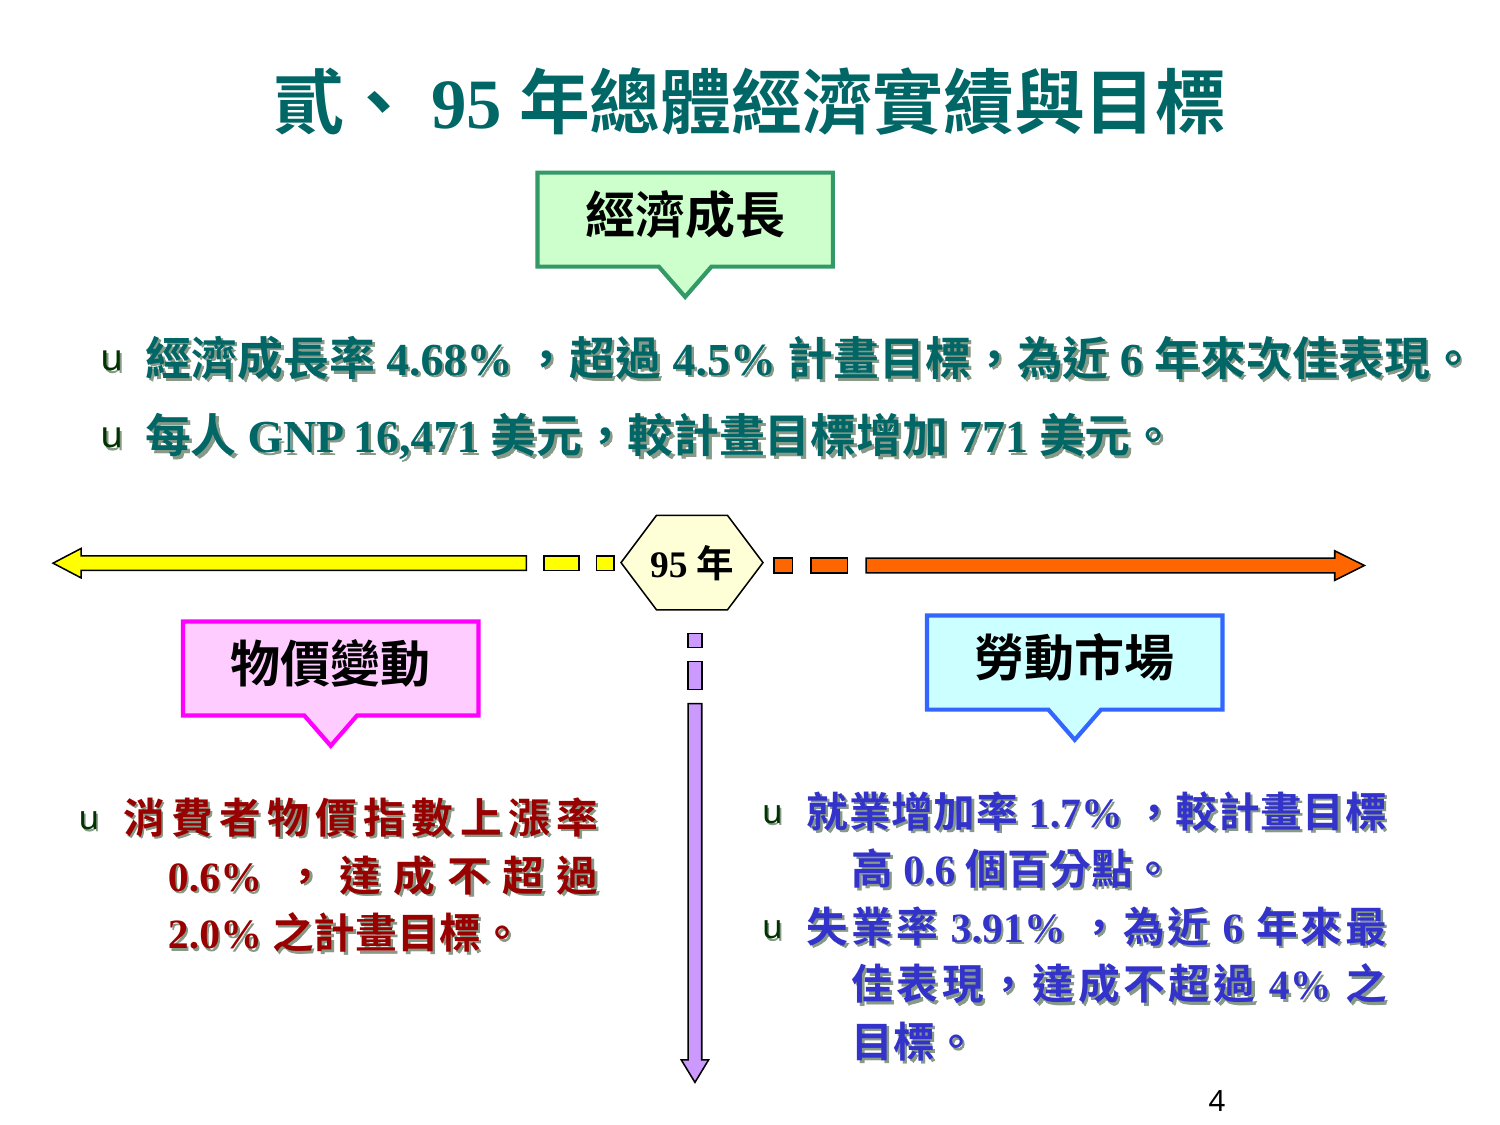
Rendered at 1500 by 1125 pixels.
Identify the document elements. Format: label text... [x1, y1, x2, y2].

text_box [53, 548, 527, 578]
text_box [597, 556, 614, 570]
text_box 就業增加率1.7%，較計畫目標高0.6個百分點。 失業率3.91%，為近6年來最佳表現，達成不超過4%之目標。 [749, 753, 1400, 1080]
text_box 物價變動 [183, 621, 479, 746]
text_box [688, 662, 702, 690]
text_box 經濟成長 [537, 172, 833, 297]
text_box [774, 558, 792, 573]
text_box 經濟成長率4.68%，超過4.5%計畫目標，為近6年來次佳表現。 每人GNP 16,471美元，較計畫目標增加771美元。 [87, 282, 1443, 476]
text_box [681, 703, 709, 1083]
text_box [811, 558, 848, 573]
text_box 貳、95年總體經濟實績與目標 [0, 50, 1500, 150]
text_box [688, 634, 702, 648]
text_box 消費者物價指數上漲率0.6%，達成不超過2.0%之計畫目標。 [66, 760, 621, 971]
text_box 勞動市場 [927, 615, 1223, 740]
text_box [544, 556, 579, 570]
text_box [866, 550, 1365, 581]
text_box [1193, 1054, 1500, 1125]
text_box 95年 [621, 515, 763, 610]
